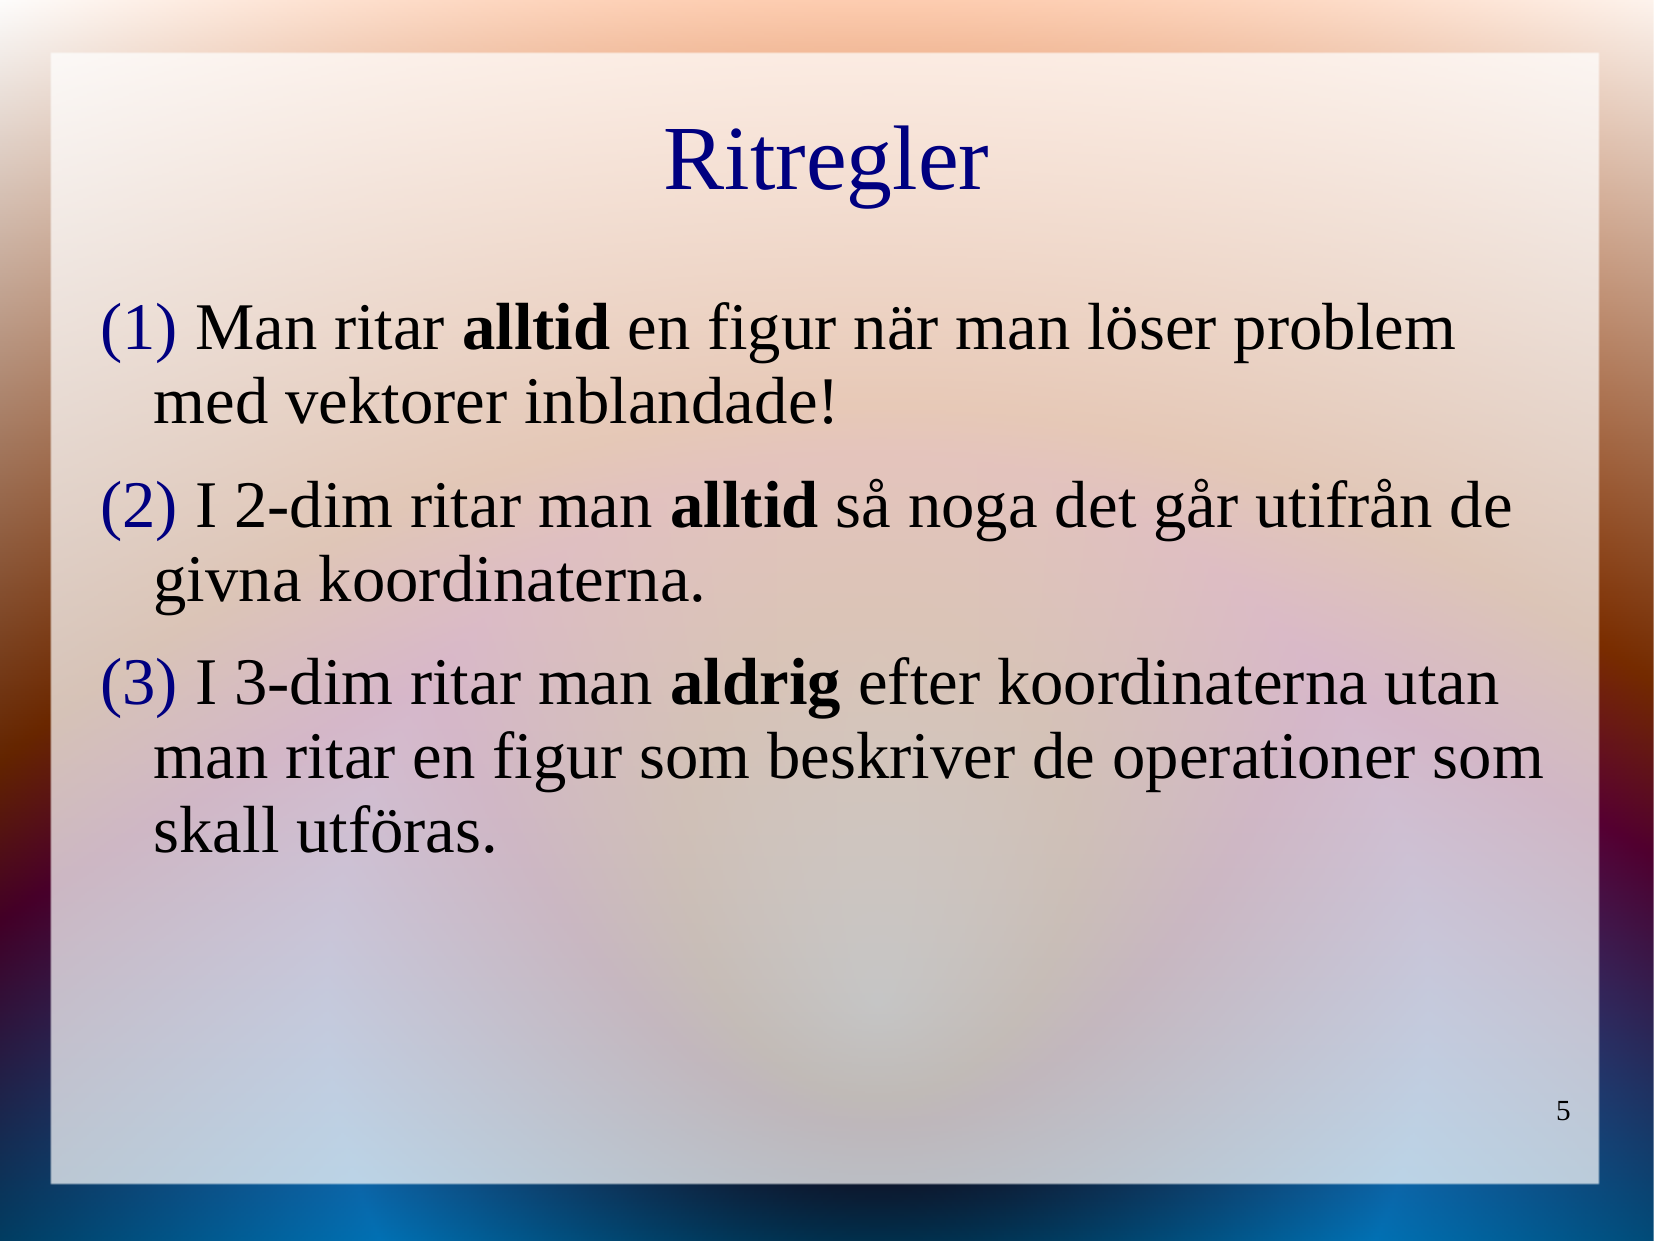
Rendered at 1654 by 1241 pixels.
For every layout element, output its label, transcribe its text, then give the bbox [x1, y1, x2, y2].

title Ritregler [82, 55, 1571, 263]
list Man ritar alltid en figur när man löser problem med vektorer inblandade! I 2-dim ritar man alltid så noga det går utifrån de givna koordinaterna. I 3-dim ritar man aldrig efter koordinaterna utan man ritar en figur som beskriver de operationer som skall utföras. [82, 290, 1571, 1010]
picture [0, 0, 1654, 1241]
